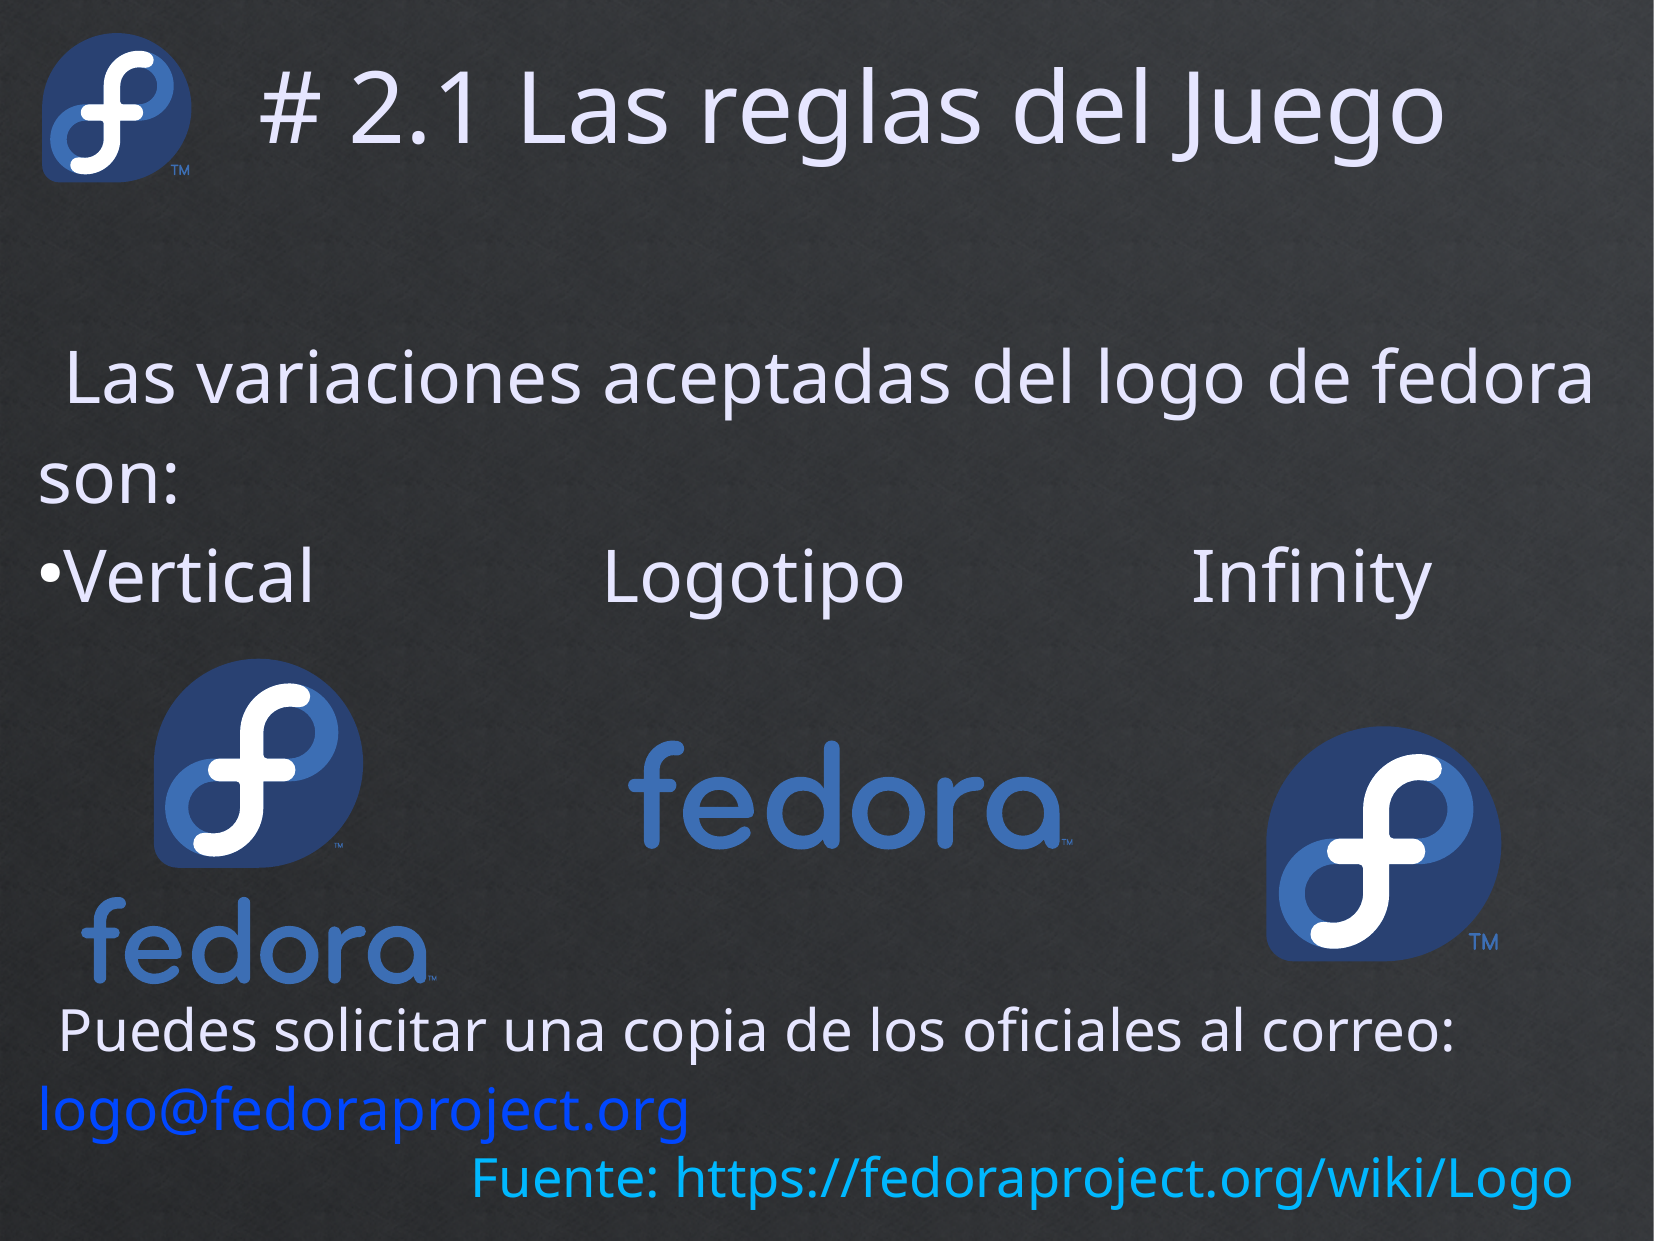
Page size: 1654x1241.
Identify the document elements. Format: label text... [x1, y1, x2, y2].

text_box Fuente: https://fedoraproject.org/wiki/Logo [0, 1139, 1576, 1213]
subtitle Las variaciones aceptadas del logo de fedora son: Vertical Logotipo Infinity [37, 257, 1621, 990]
picture [555, 667, 1146, 923]
picture [0, 0, 1654, 1241]
text_box Puedes solicitar una copia de los oficiales al correo: logo@fedoraproject.org [37, 990, 1621, 1148]
title # 2.1 Las reglas del Juego [267, 30, 1642, 181]
